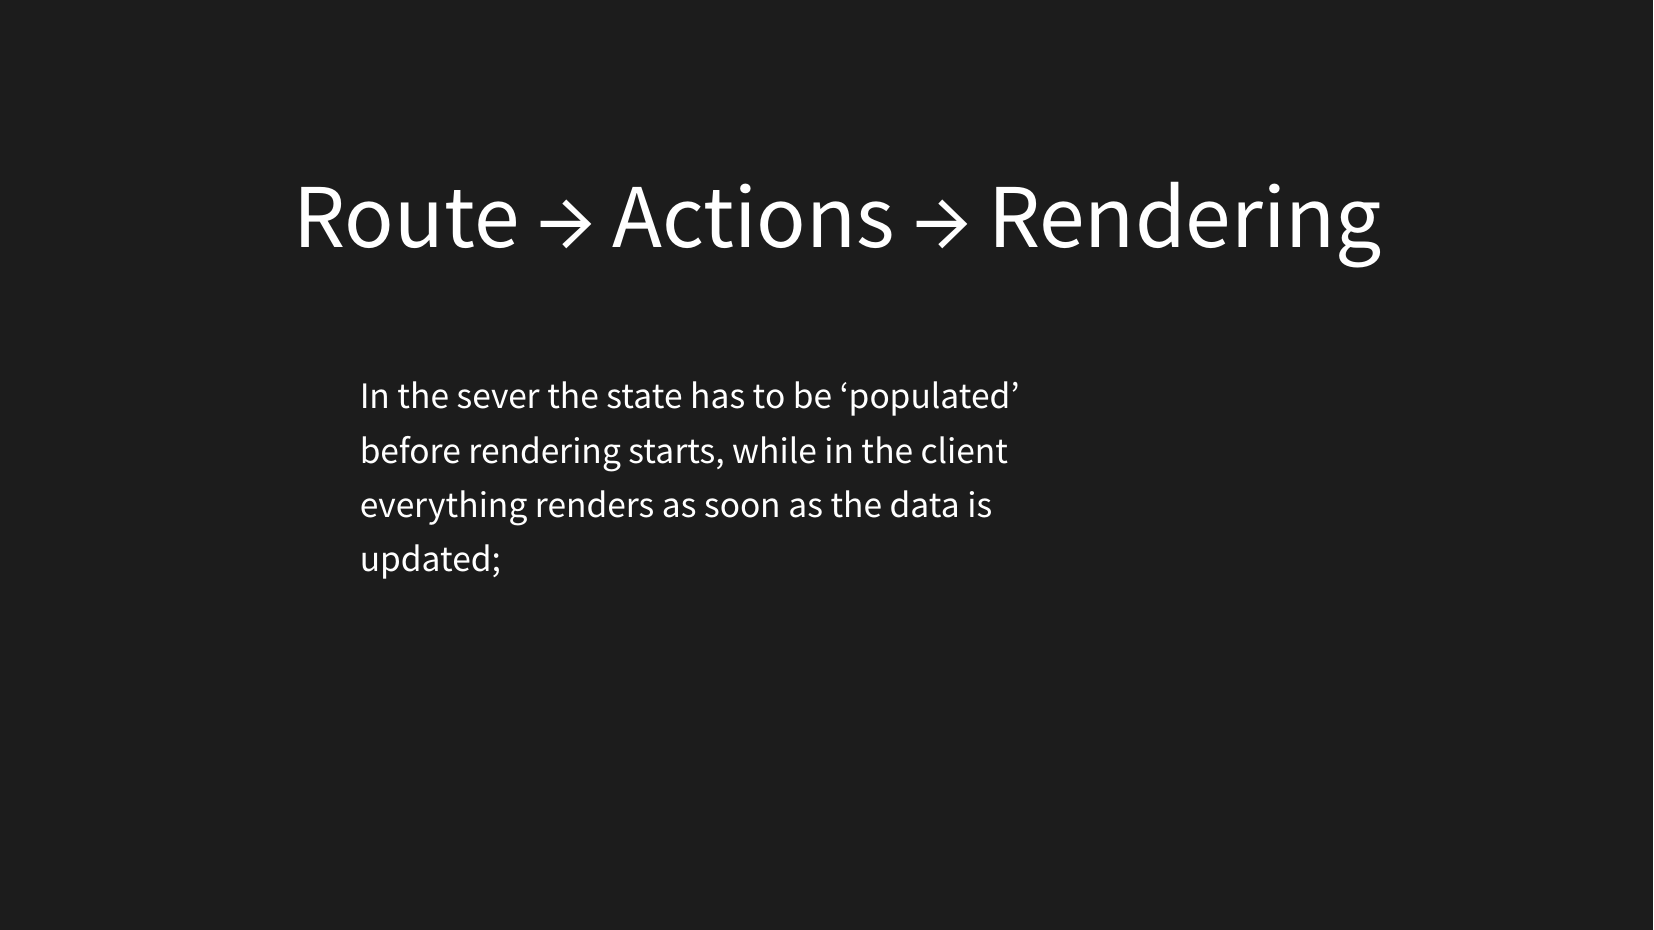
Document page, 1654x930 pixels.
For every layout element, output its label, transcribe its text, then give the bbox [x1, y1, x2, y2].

text_box In the sever the state has to be ‘populated’ before rendering starts, while in the client everything renders as soon as the data is updated; [345, 389, 1036, 590]
title Route → Actions → Rendering [12, 42, 1653, 389]
